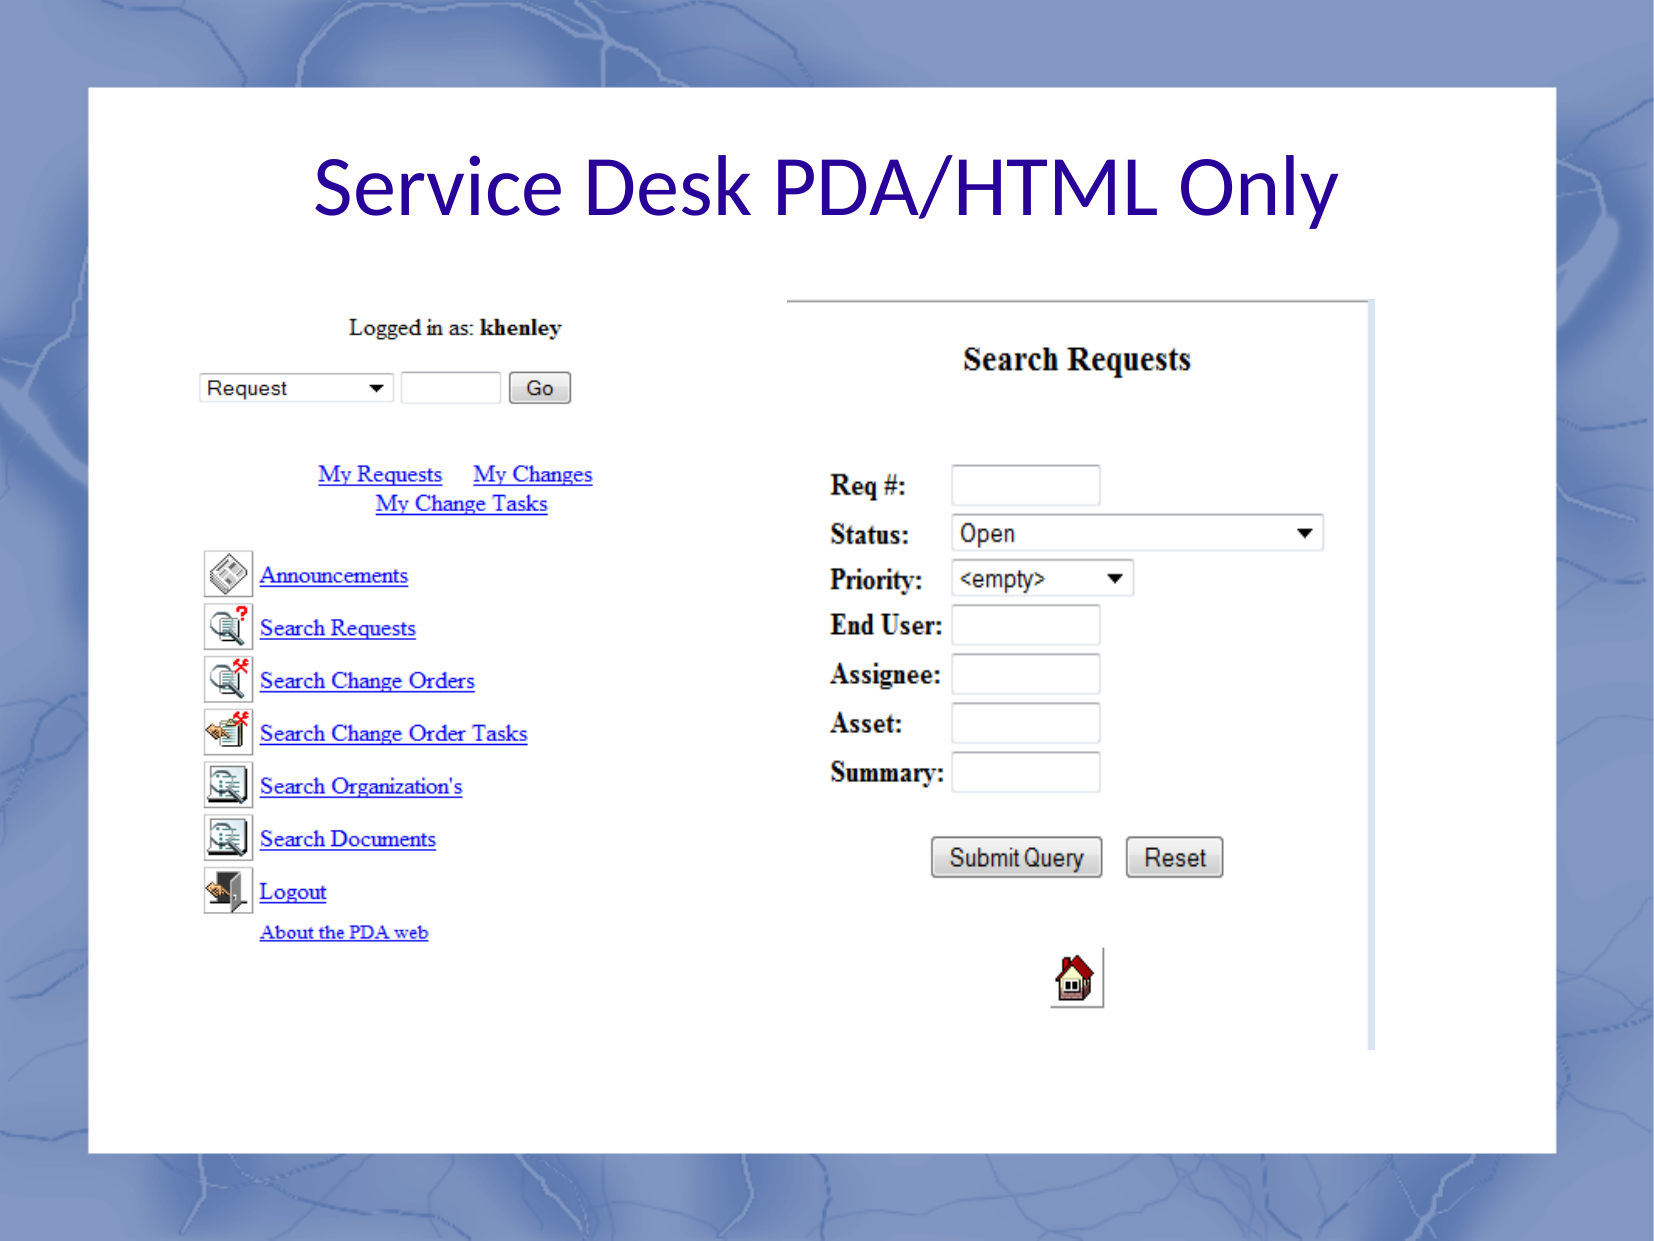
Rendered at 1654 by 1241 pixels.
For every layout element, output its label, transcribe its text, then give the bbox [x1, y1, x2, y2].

picture [0, 0, 1654, 1241]
title Service Desk PDA/HTML Only [118, 90, 1536, 298]
